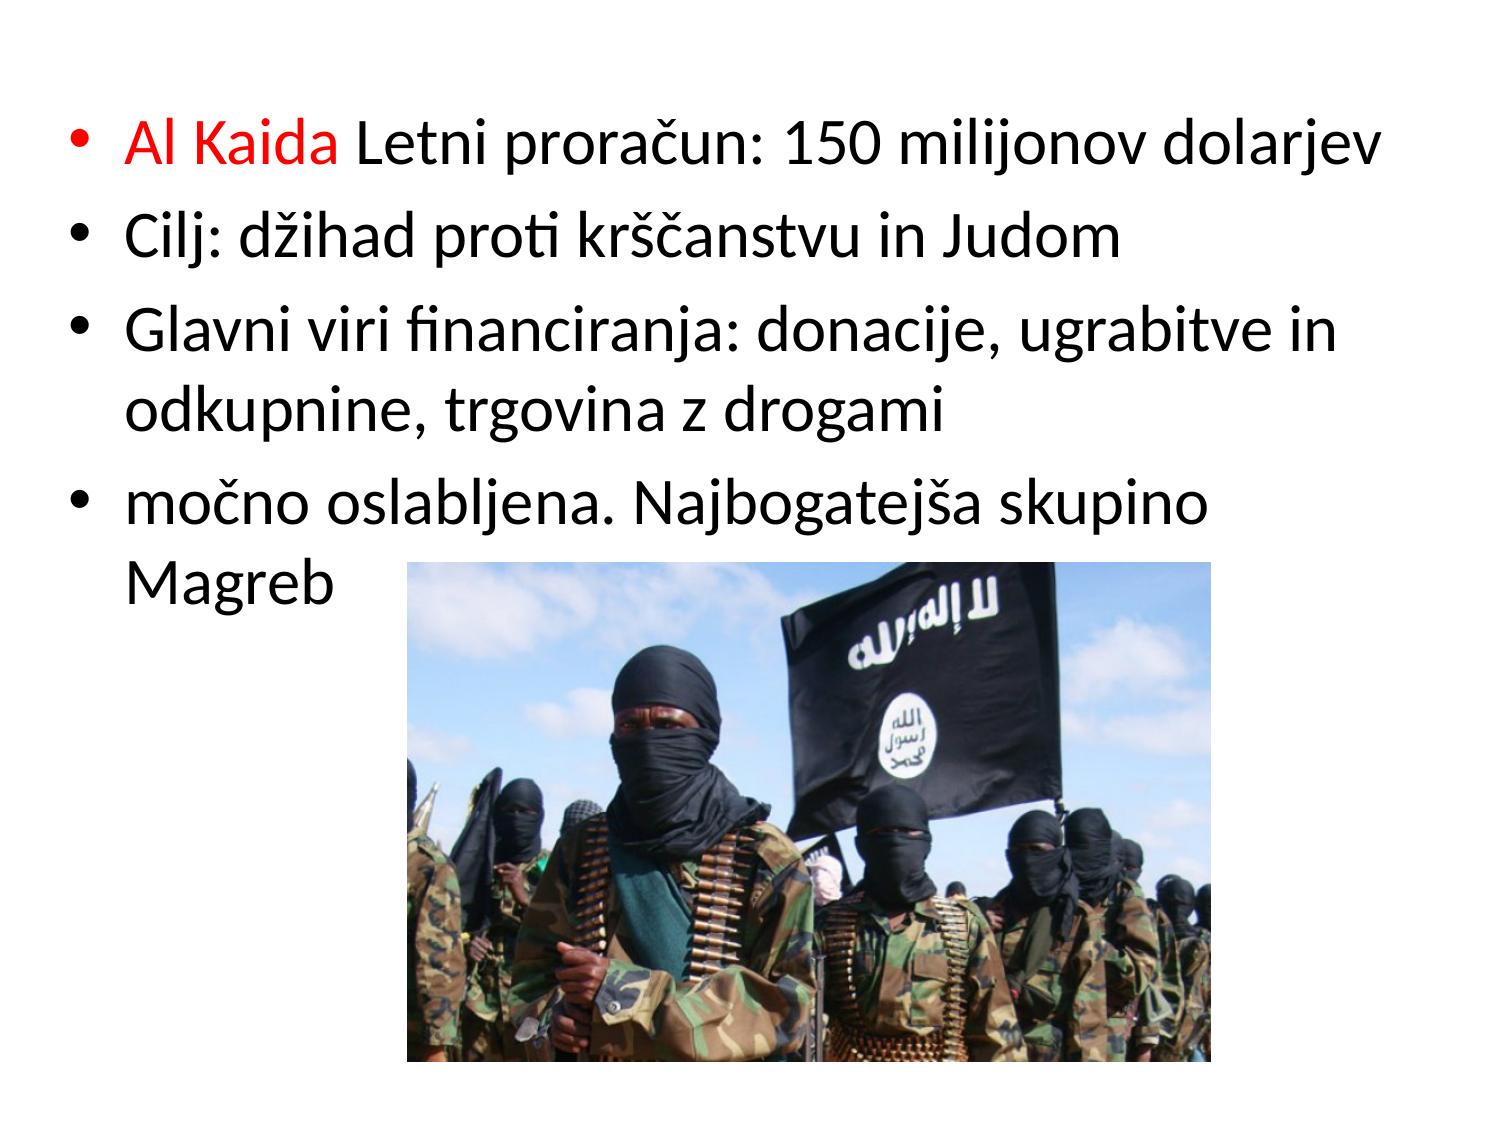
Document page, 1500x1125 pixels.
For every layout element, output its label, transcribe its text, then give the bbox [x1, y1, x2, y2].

list Al Kaida Letni proračun: 150 milijonov dolarjev Cilj: džihad proti krščanstvu in Judom Glavni viri financiranja: donacije, ugrabitve in odkupnine, trgovina z drogami močno oslabljena. Najbogatejša skupino Magreb [53, 90, 1404, 833]
picture [407, 562, 1211, 1062]
